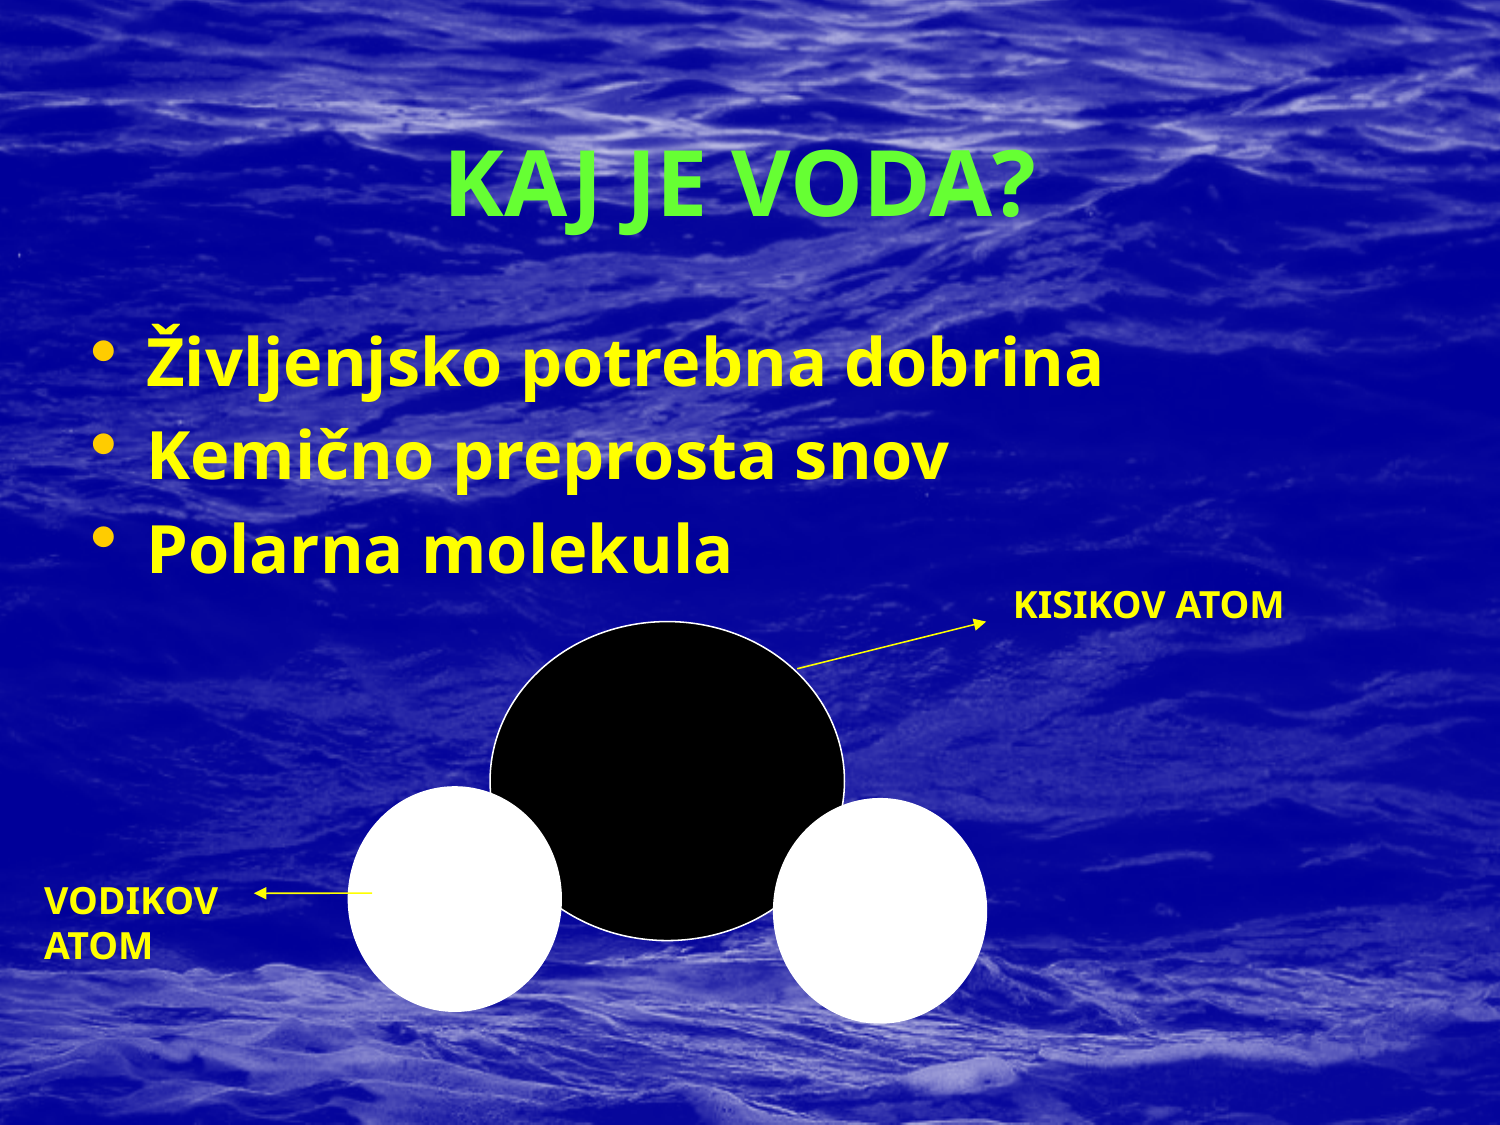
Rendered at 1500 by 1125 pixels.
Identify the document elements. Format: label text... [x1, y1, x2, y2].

title KAJ JE VODA? [64, 66, 1415, 294]
text_box KISIKOV ATOM [998, 574, 1329, 634]
text_box VODIKOV ATOM [29, 869, 243, 975]
picture [0, 0, 1500, 1125]
list Življenjsko potrebna dobrina Kemično preprosta snov Polarna molekula [75, 312, 1425, 610]
text_box [348, 621, 987, 1023]
